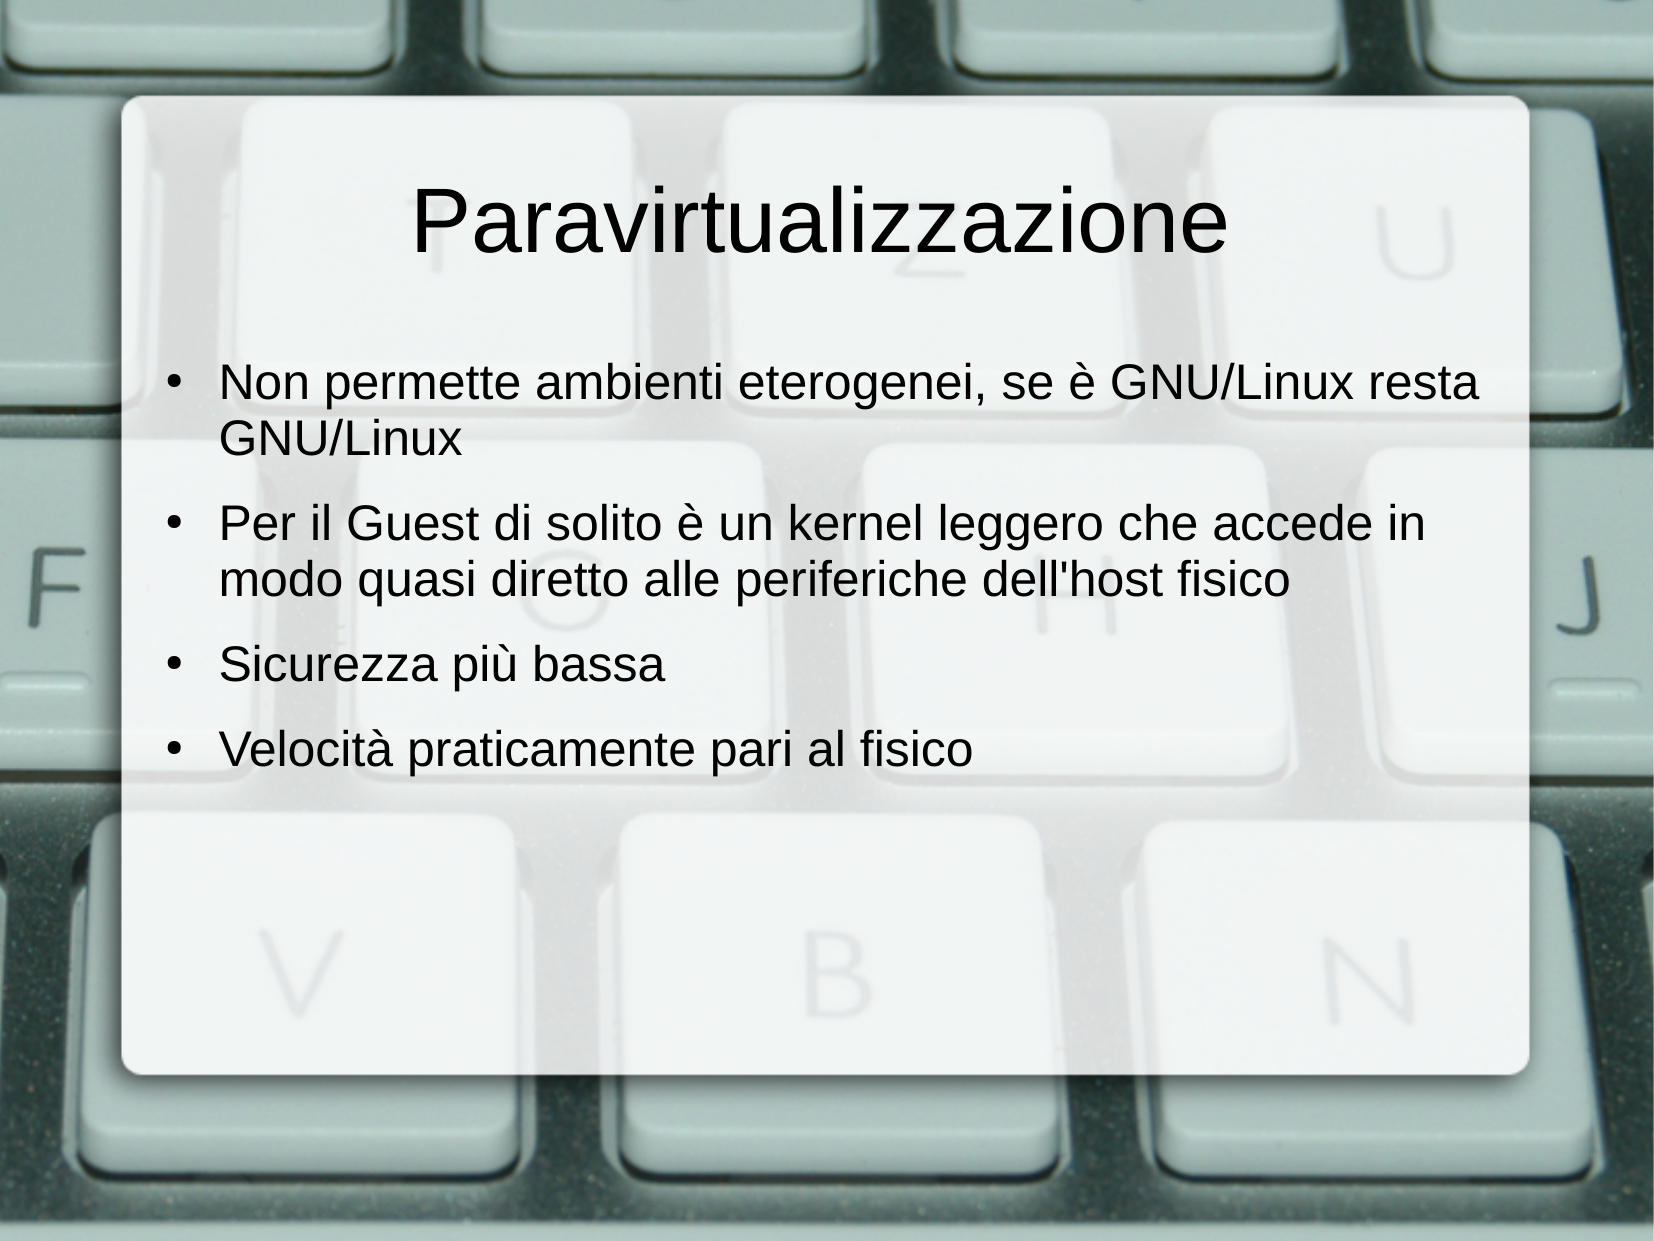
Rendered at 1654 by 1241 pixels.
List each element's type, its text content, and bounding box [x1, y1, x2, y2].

picture [0, 0, 1654, 1241]
title Paravirtualizzazione [135, 117, 1506, 325]
list Non permette ambienti eterogenei, se è GNU/Linux resta GNU/Linux Per il Guest di solito è un kernel leggero che accede in modo quasi diretto alle periferiche dell'host fisico Sicurezza più bassa Velocità praticamente pari al fisico [147, 354, 1506, 1074]
